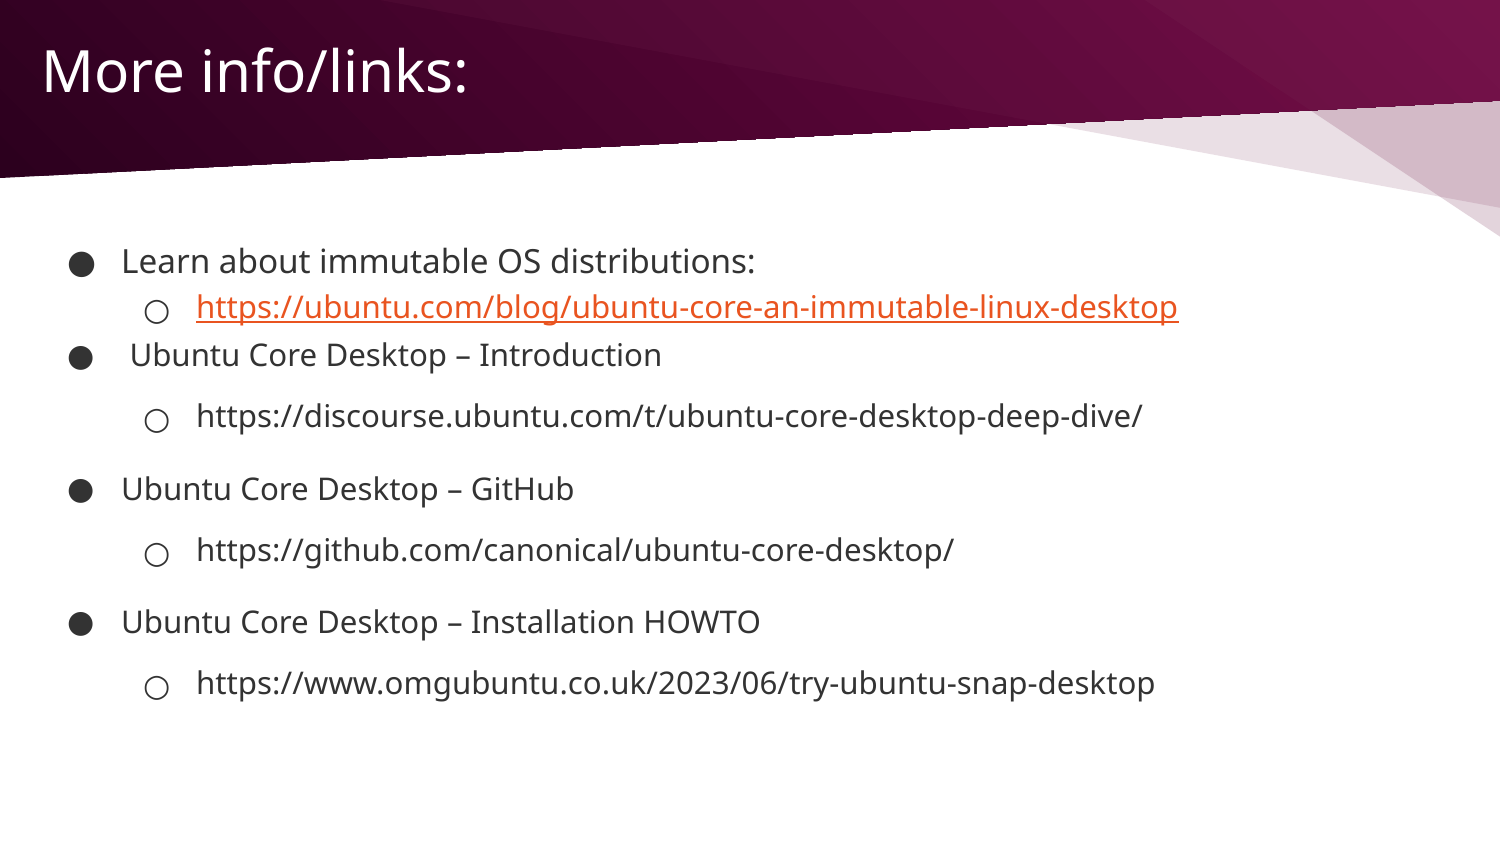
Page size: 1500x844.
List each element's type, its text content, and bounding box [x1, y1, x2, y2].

title More info/links: [41, 5, 1336, 134]
list Learn about immutable OS distributions: https://ubuntu.com/blog/ubuntu-core-an-immutable-linux-desktop Ubuntu Core Desktop – Introduction https://discourse.ubuntu.com/t/ubuntu-core-desktop-deep-dive/ Ubuntu Core Desktop – GitHub https://github.com/canonical/ubuntu-core-desktop/ Ubuntu Core Desktop – Installation HOWTO https://www.omgubuntu.co.uk/2023/06/try-ubuntu-snap-desktop [35, 229, 1324, 789]
